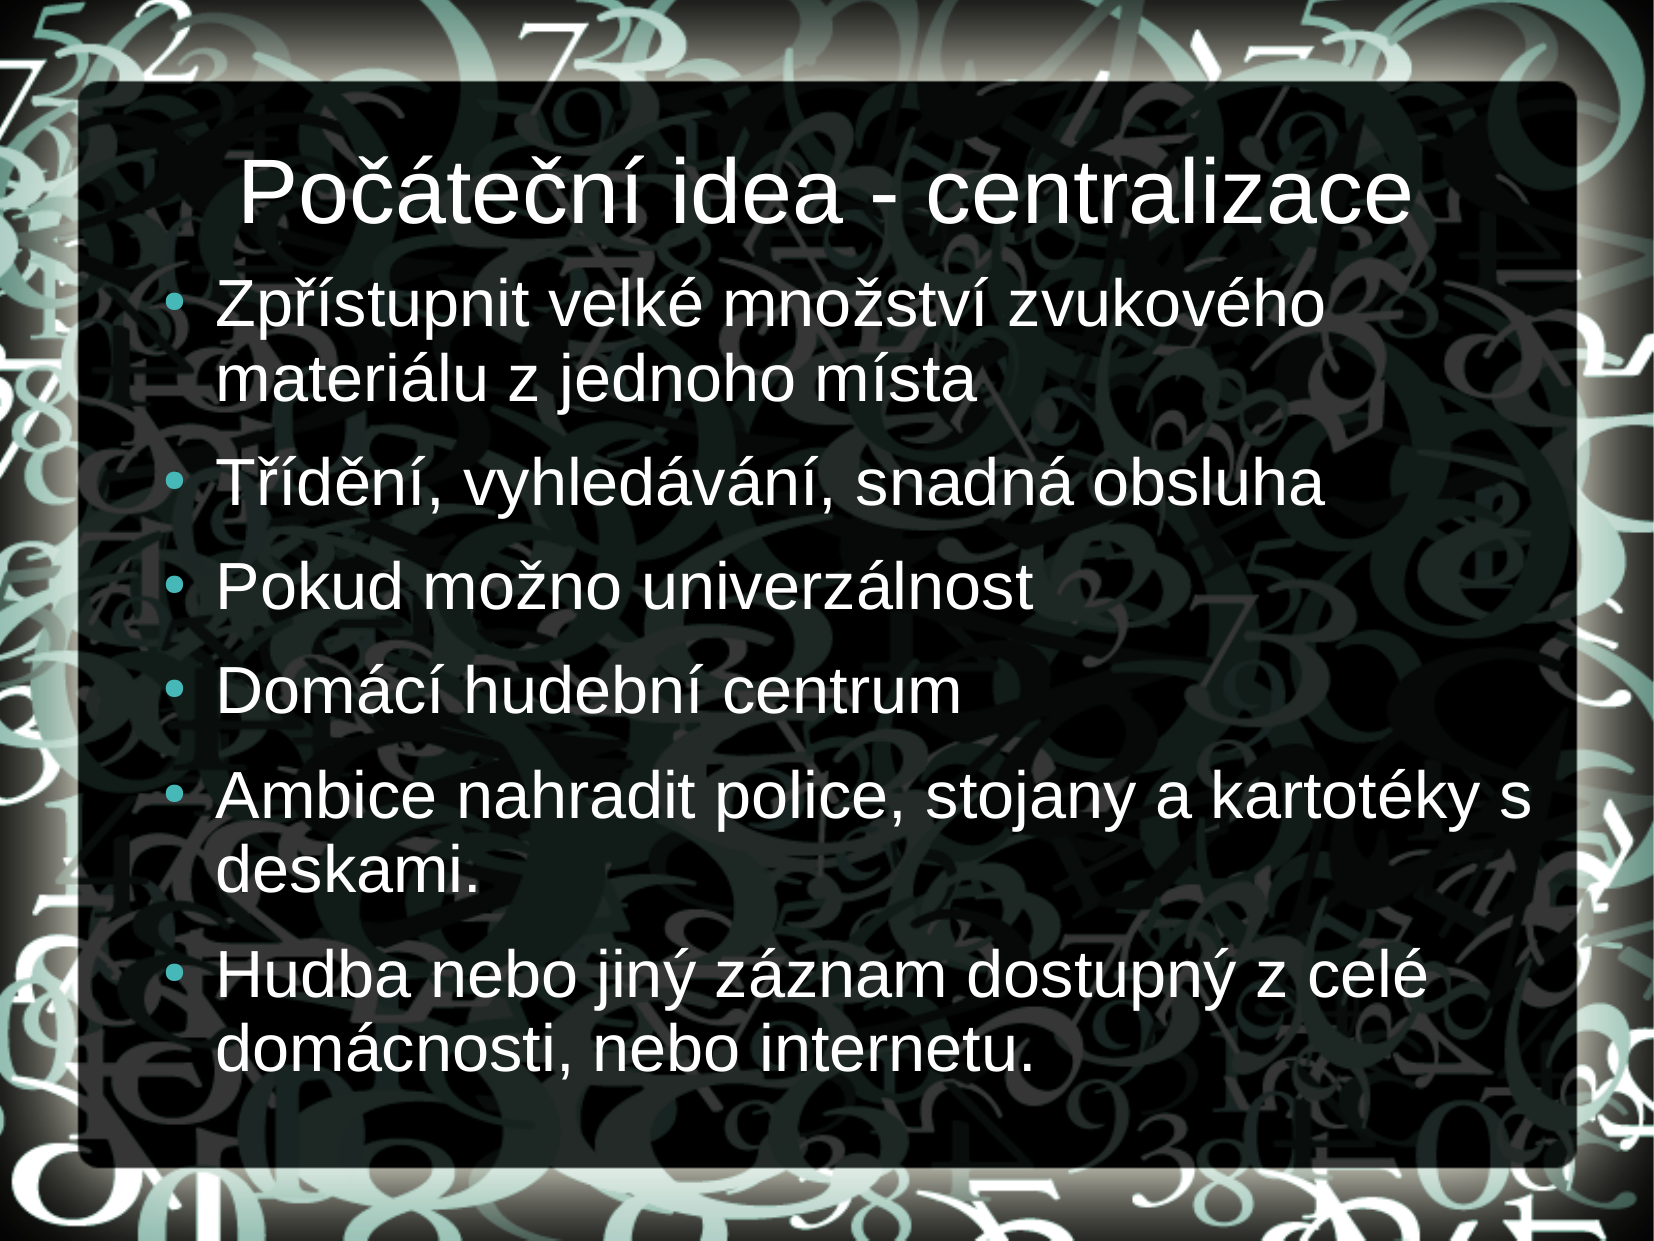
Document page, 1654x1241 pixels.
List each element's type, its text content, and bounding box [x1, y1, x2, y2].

picture [0, 0, 1654, 1241]
list Zpřístupnit velké množství zvukového materiálu z jednoho místa Třídění, vyhledávání, snadná obsluha Pokud možno univerzálnost Domácí hudební centrum Ambice nahradit police, stojany a kartotéky s deskami. Hudba nebo jiný záznam dostupný z celé domácnosti, nebo internetu. [144, 265, 1536, 1123]
title Počáteční idea - centralizace [82, 88, 1571, 296]
